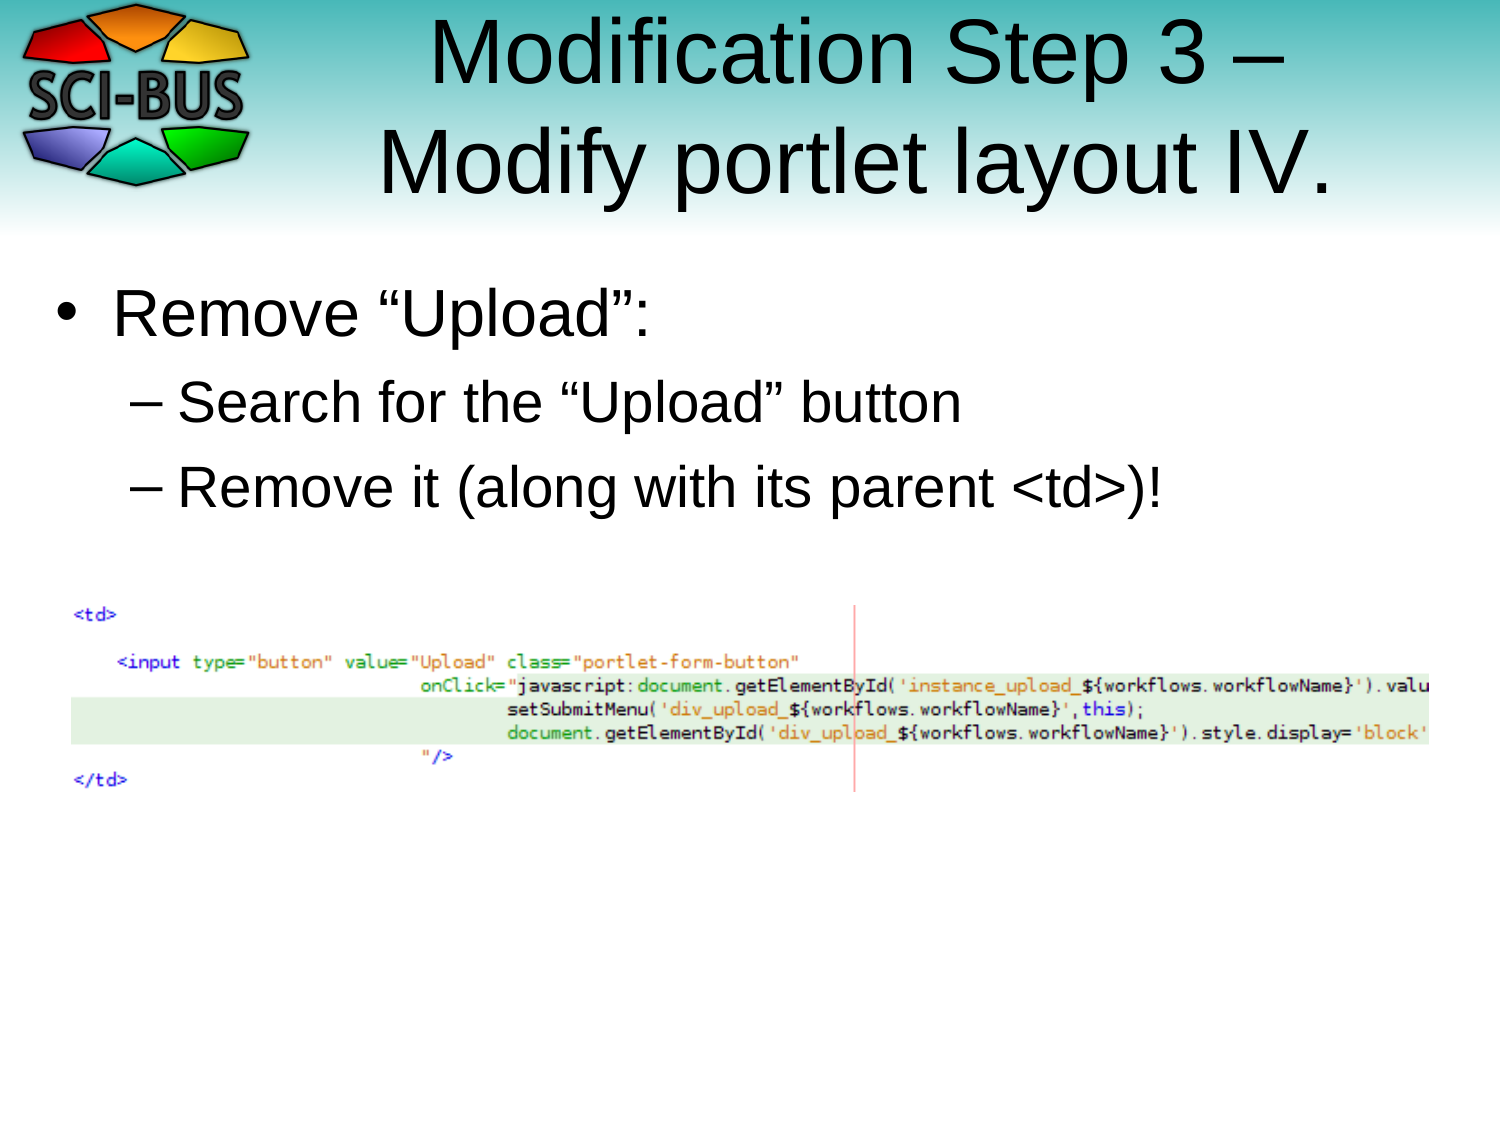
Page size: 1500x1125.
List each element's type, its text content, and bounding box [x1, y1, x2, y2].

picture [17, 0, 254, 192]
picture [71, 605, 1429, 792]
list Remove “Upload”: Search for the “Upload” button Remove it (along with its parent <td>)! [41, 262, 1459, 1006]
title Modification Step 3 – Modify portlet layout IV. [289, 0, 1425, 220]
